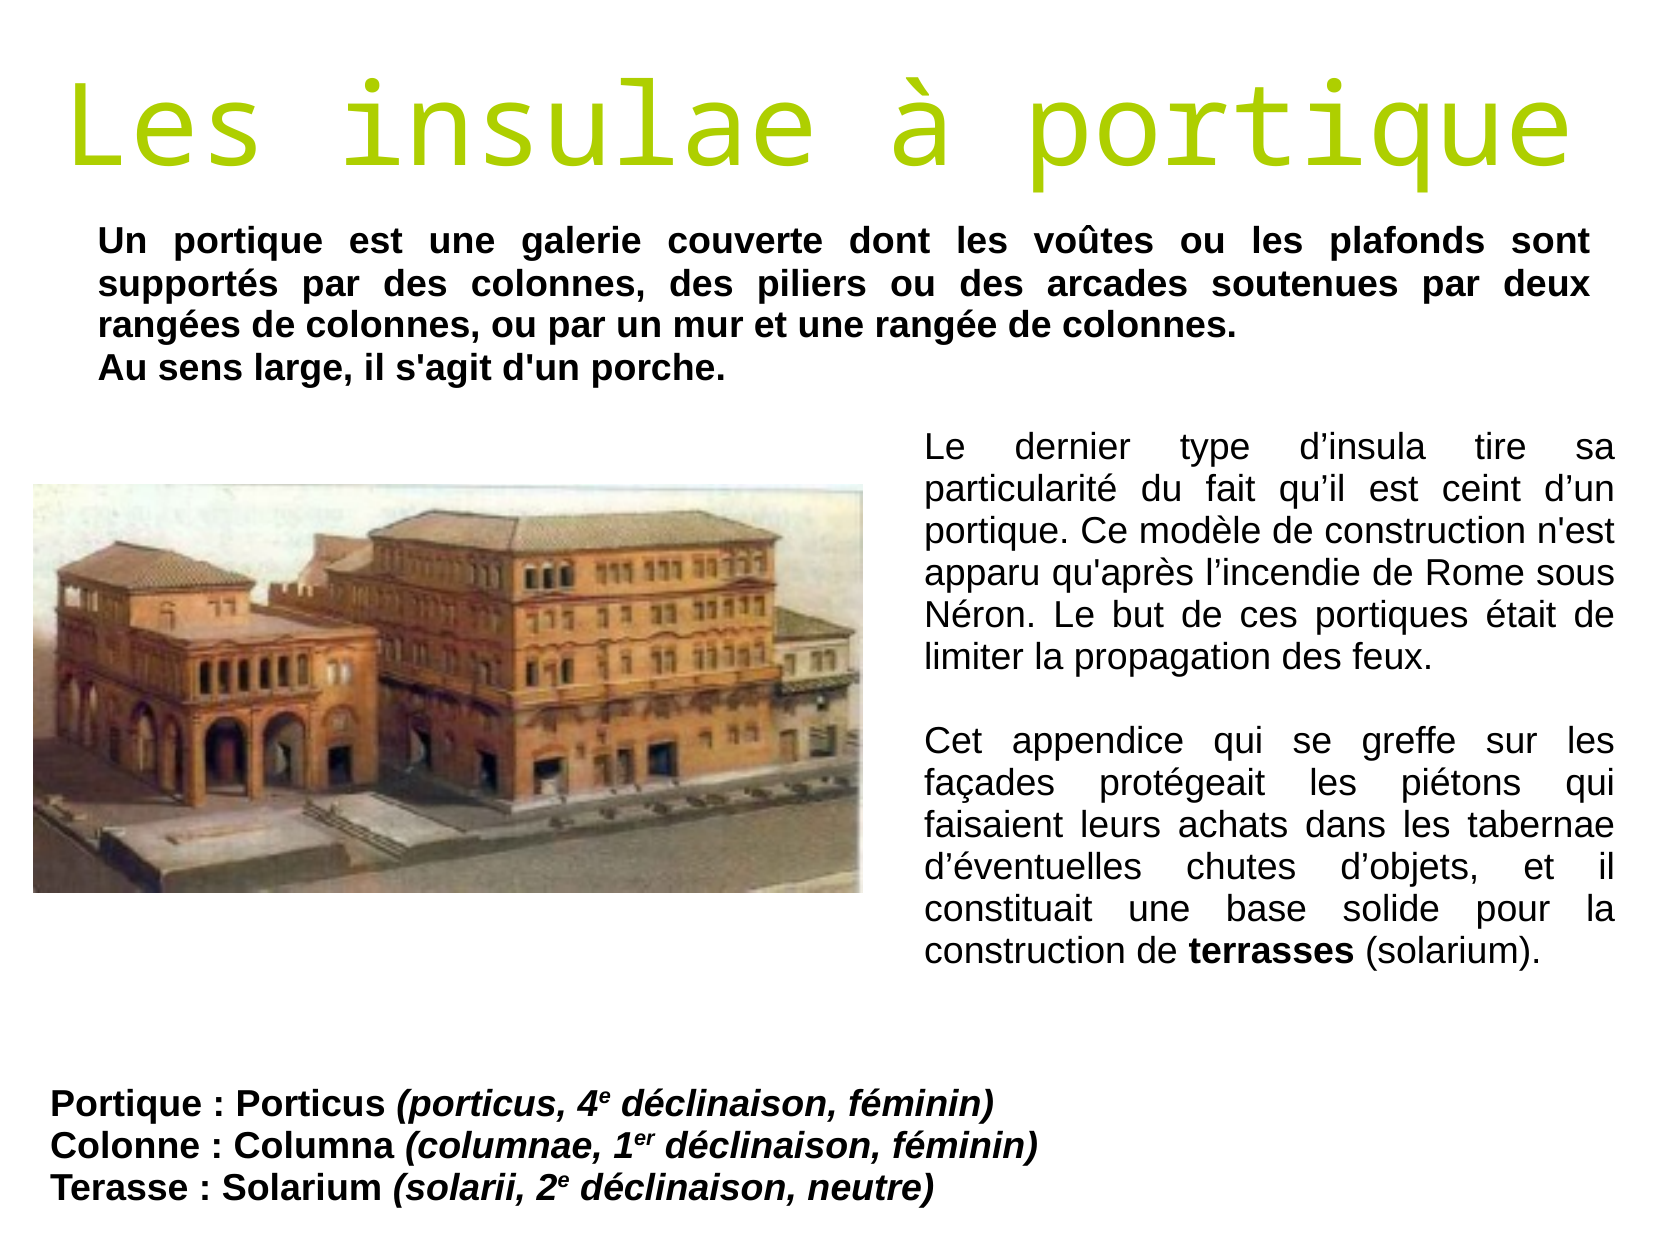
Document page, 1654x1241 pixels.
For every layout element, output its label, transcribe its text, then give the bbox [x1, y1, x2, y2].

picture [33, 484, 863, 893]
text_box Les insulae à portique [47, 35, 1654, 183]
text_box Un portique est une galerie couverte dont les voûtes ou les plafonds sont supportés par des colonnes, des piliers ou des arcades soutenues par deux rangées de colonnes, ou par un mur et une rangée de colonnes. Au sens large, il s'agit d'un porche. [82, 212, 1607, 396]
text_box Portique : Porticus (porticus, 4e déclinaison, féminin) Colonne : Columna (columnae, 1er déclinaison, féminin) Terasse : Solarium (solarii, 2e déclinaison, neutre) [35, 1074, 1571, 1220]
text_box Le dernier type d’insula tire sa particularité du fait qu’il est ceint d’un portique. Ce modèle de construction n'est apparu qu'après l’incendie de Rome sous Néron. Le but de ces portiques était de limiter la propagation des feux. Cet appendice qui se greffe sur les façades protégeait les piétons qui faisaient leurs achats dans les tabernae d’éventuelles chutes d’objets, et il constituait une base solide pour la construction de terrasses (solarium). [909, 418, 1630, 980]
